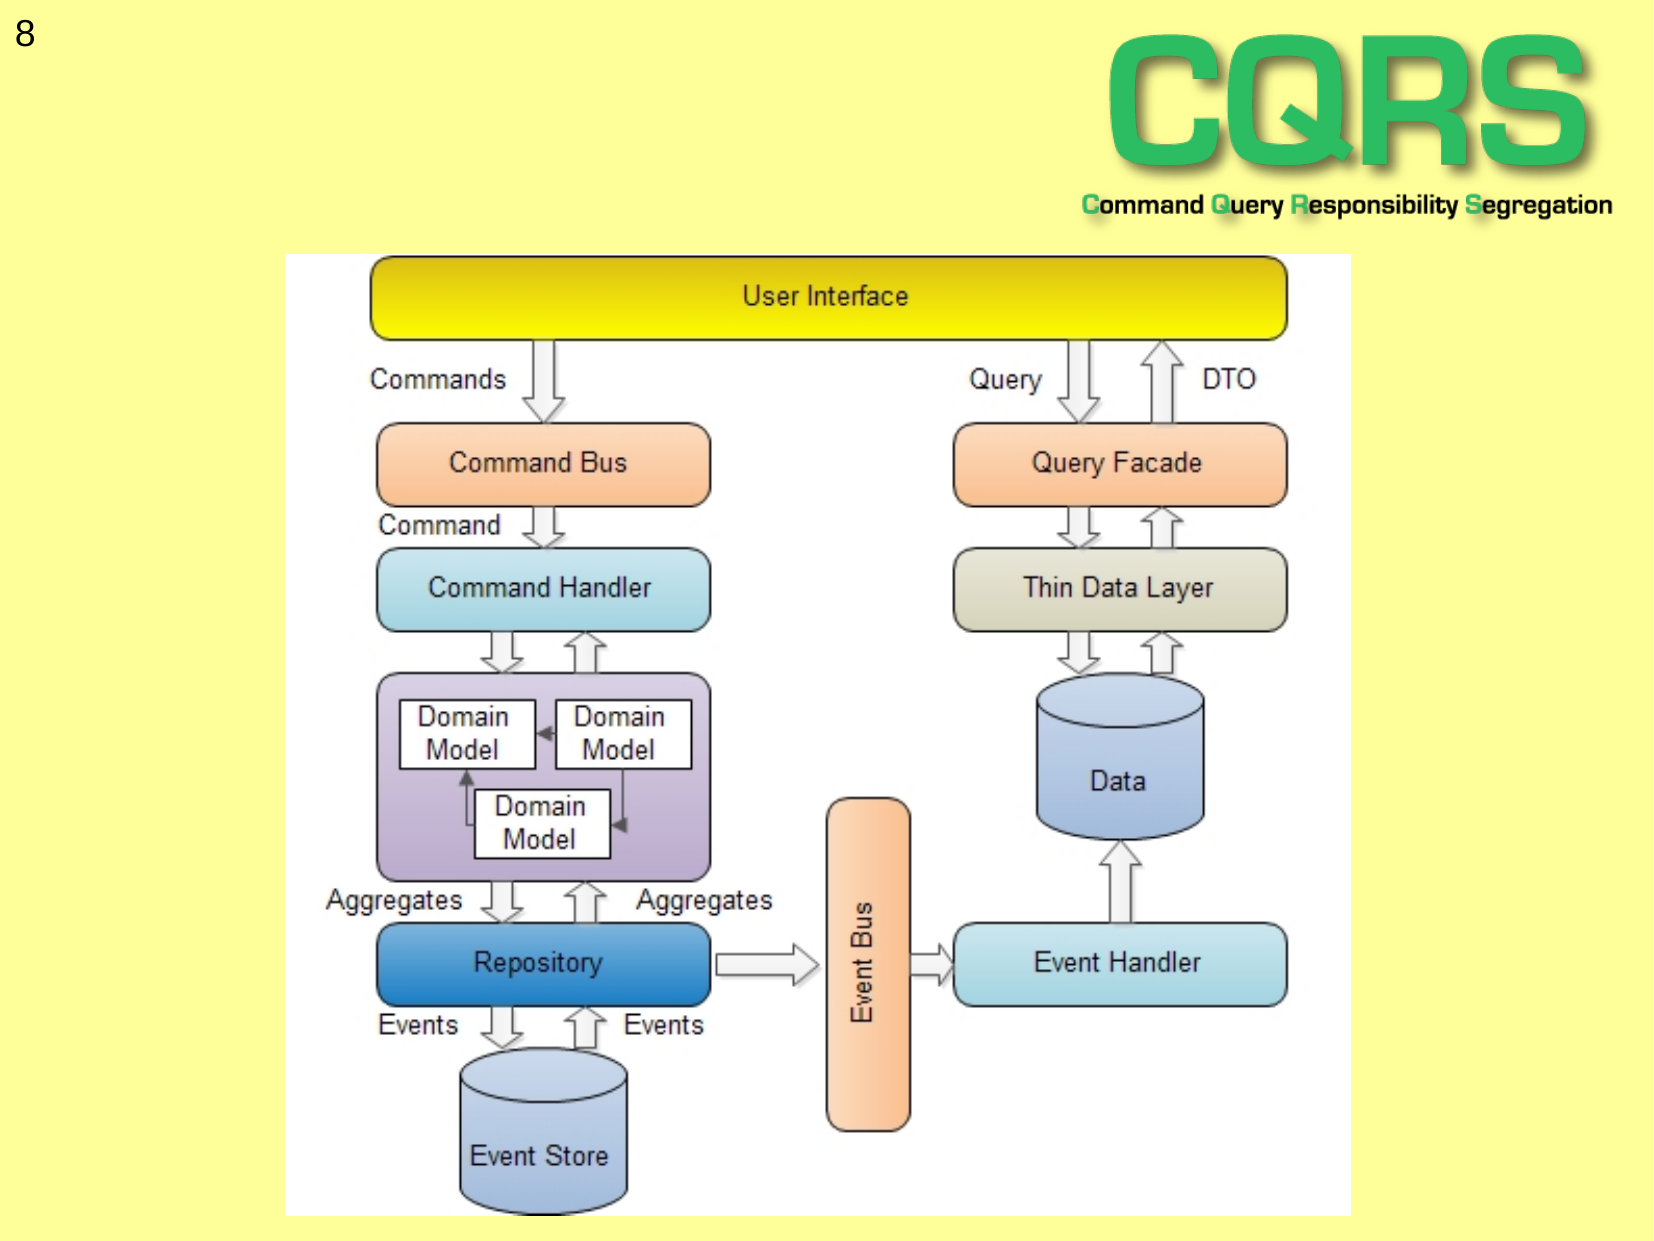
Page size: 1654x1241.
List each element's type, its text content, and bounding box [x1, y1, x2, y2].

text_box <number> [0, 5, 658, 76]
picture [285, 0, 1628, 1216]
